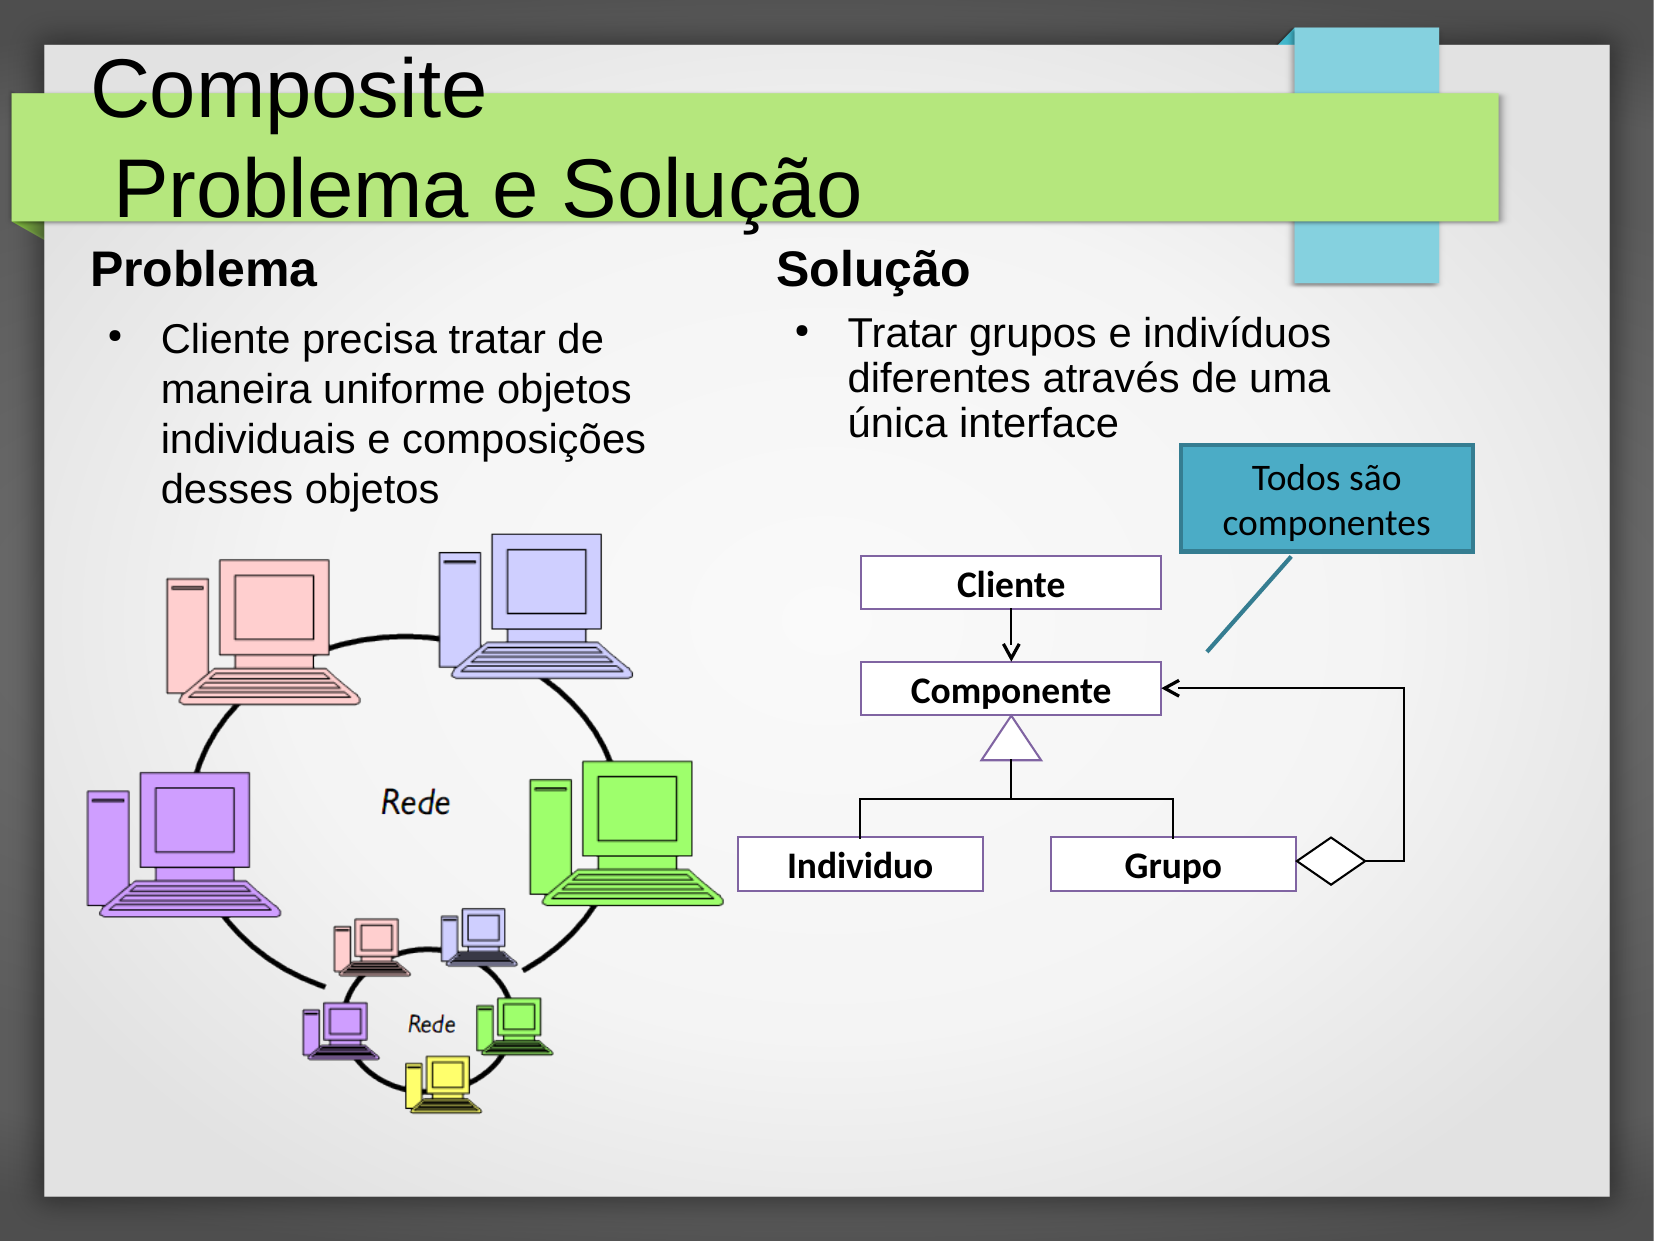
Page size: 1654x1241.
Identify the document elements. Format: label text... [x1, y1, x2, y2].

title Composite Problema e Solução [75, 19, 1426, 150]
text_box [981, 715, 1042, 761]
text_box Cliente [861, 556, 1162, 610]
text_box [1296, 837, 1364, 885]
list Tratar grupos e indivíduos diferentes através de uma única interface [761, 304, 1425, 469]
list Cliente precisa tratar de maneira uniforme objetos individuais e composições desses objetos [74, 304, 738, 953]
text_box Componente [861, 661, 1162, 715]
text_box Grupo [1050, 837, 1296, 891]
list Problema [74, 199, 738, 304]
picture [0, 0, 1654, 1241]
text_box Individuo [737, 837, 984, 891]
list Solução [761, 199, 1425, 304]
text_box Todos são componentes [1181, 445, 1473, 552]
